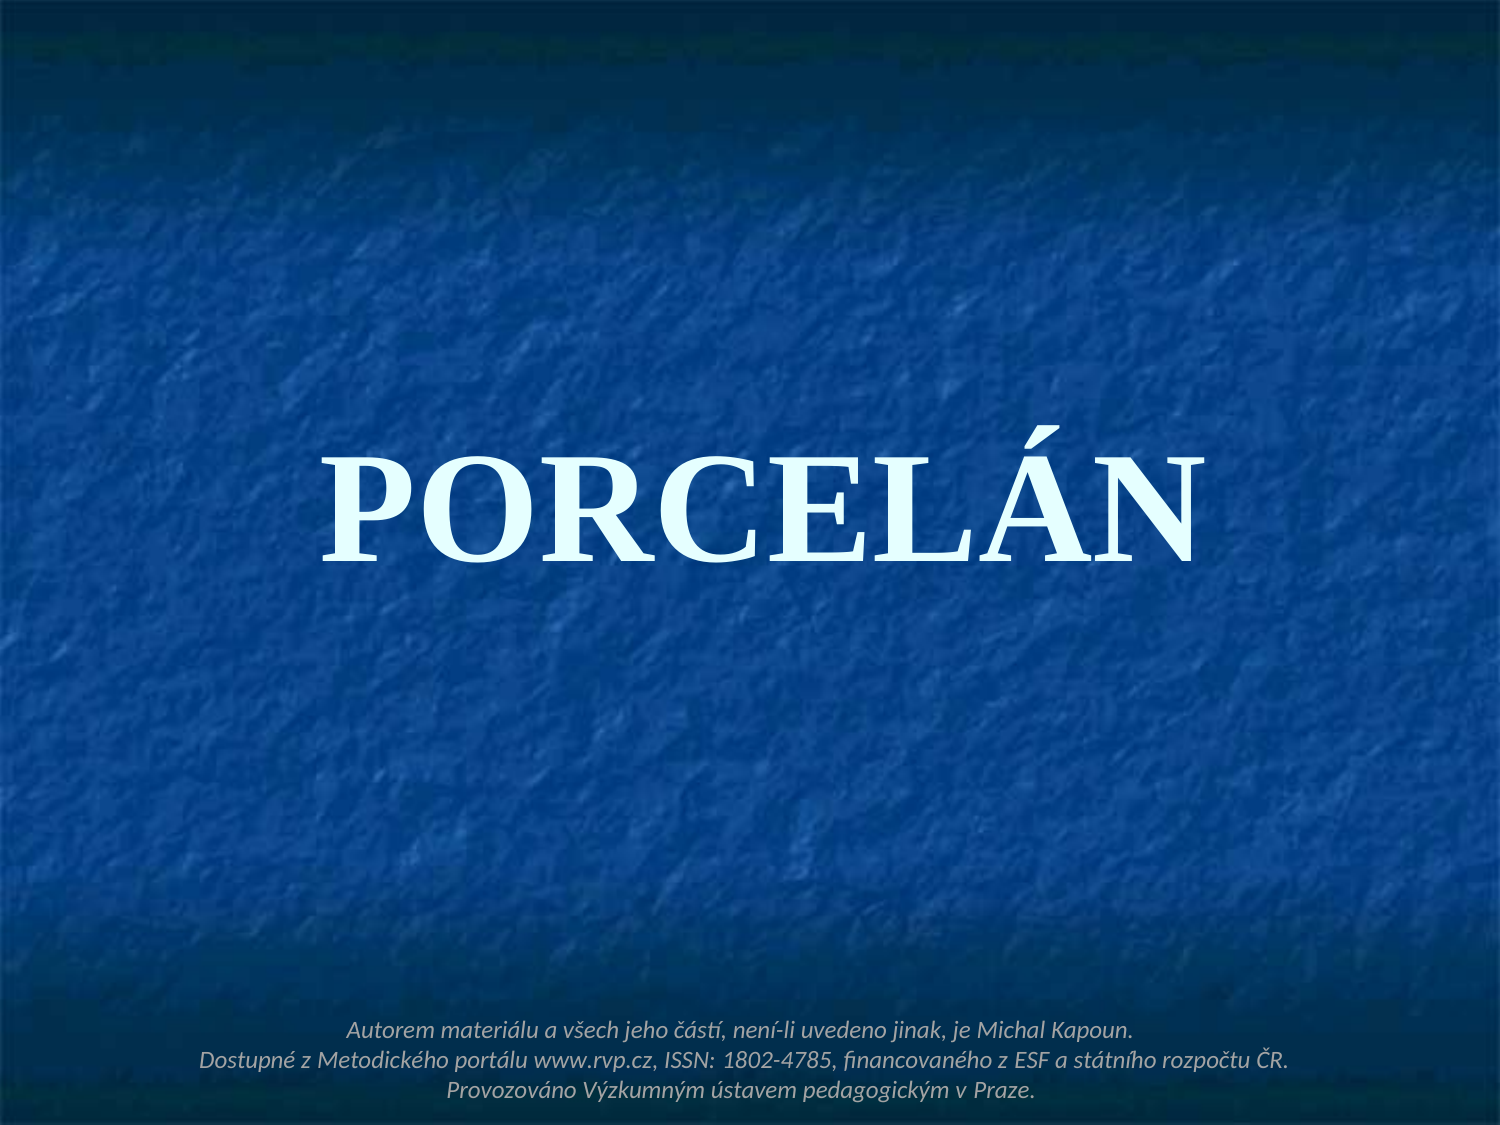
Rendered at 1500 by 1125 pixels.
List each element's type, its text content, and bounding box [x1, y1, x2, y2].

text_box Autorem materiálu a všech jeho částí, není-li uvedeno jinak, je Michal Kapoun. Dostupné z Metodického portálu www.rvp.cz, ISSN: 1802-4785, financovaného z ESF a státního rozpočtu ČR. Provozováno Výzkumným ústavem pedagogickým v Praze. [147, 1011, 1341, 1106]
title PORCELÁN [88, 385, 1439, 611]
picture [0, 0, 1500, 1125]
